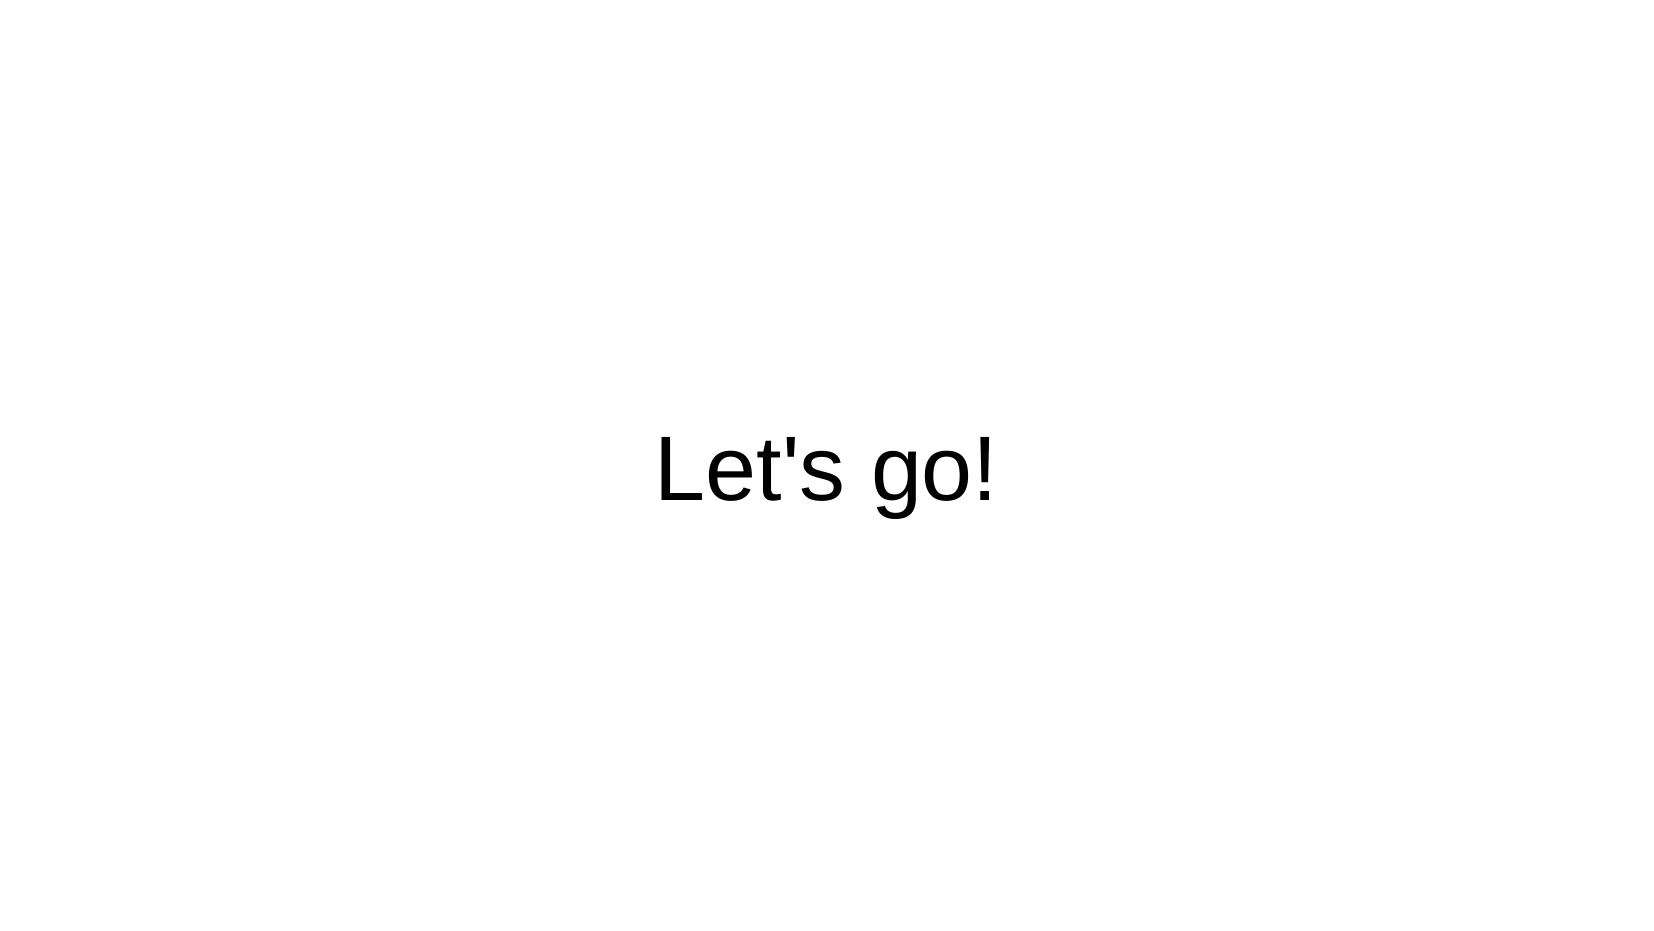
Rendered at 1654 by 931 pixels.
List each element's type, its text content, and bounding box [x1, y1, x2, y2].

title Let's go! [82, 391, 1571, 547]
